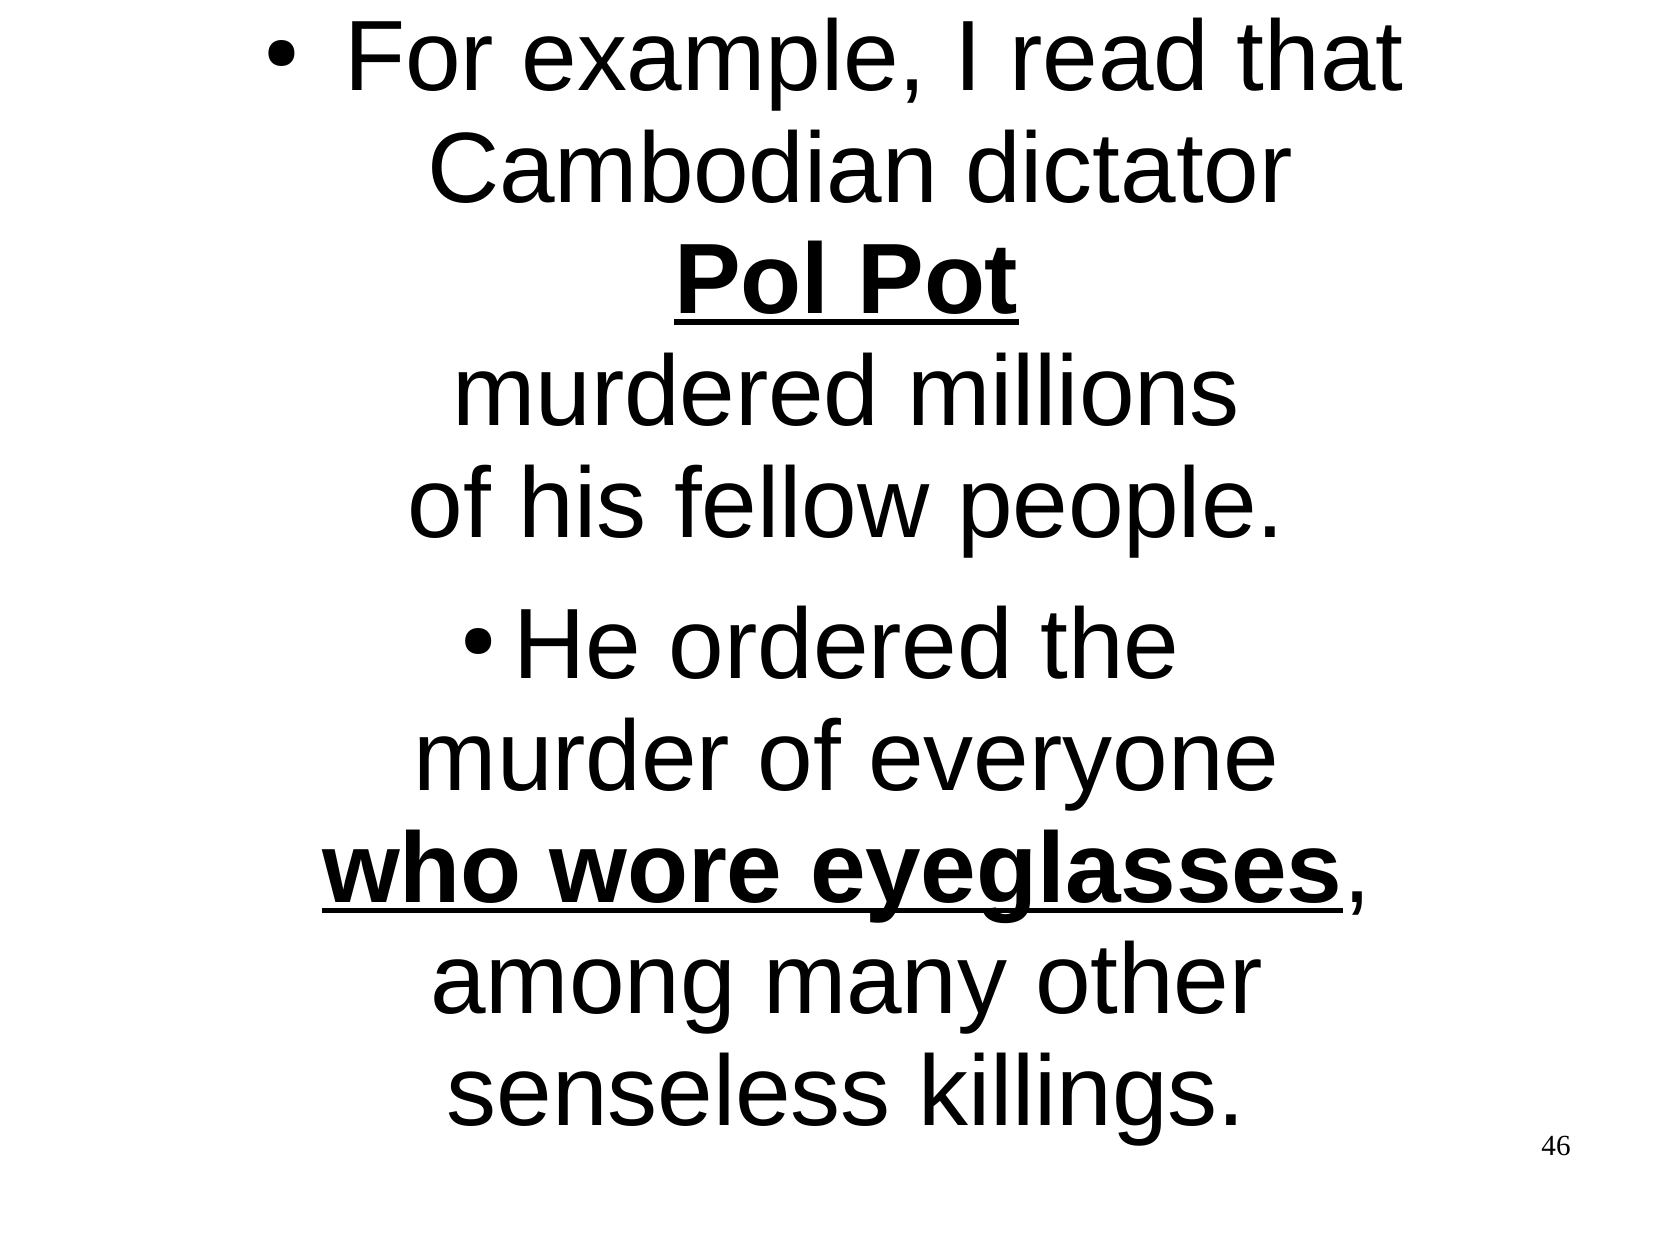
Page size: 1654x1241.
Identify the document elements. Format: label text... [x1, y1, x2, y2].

list For example, I read that Cambodian dictator Pol Pot murdered millions of his fellow people. He ordered the murder of everyone who wore eyeglasses, among many other senseless killings. [0, 0, 1651, 1238]
